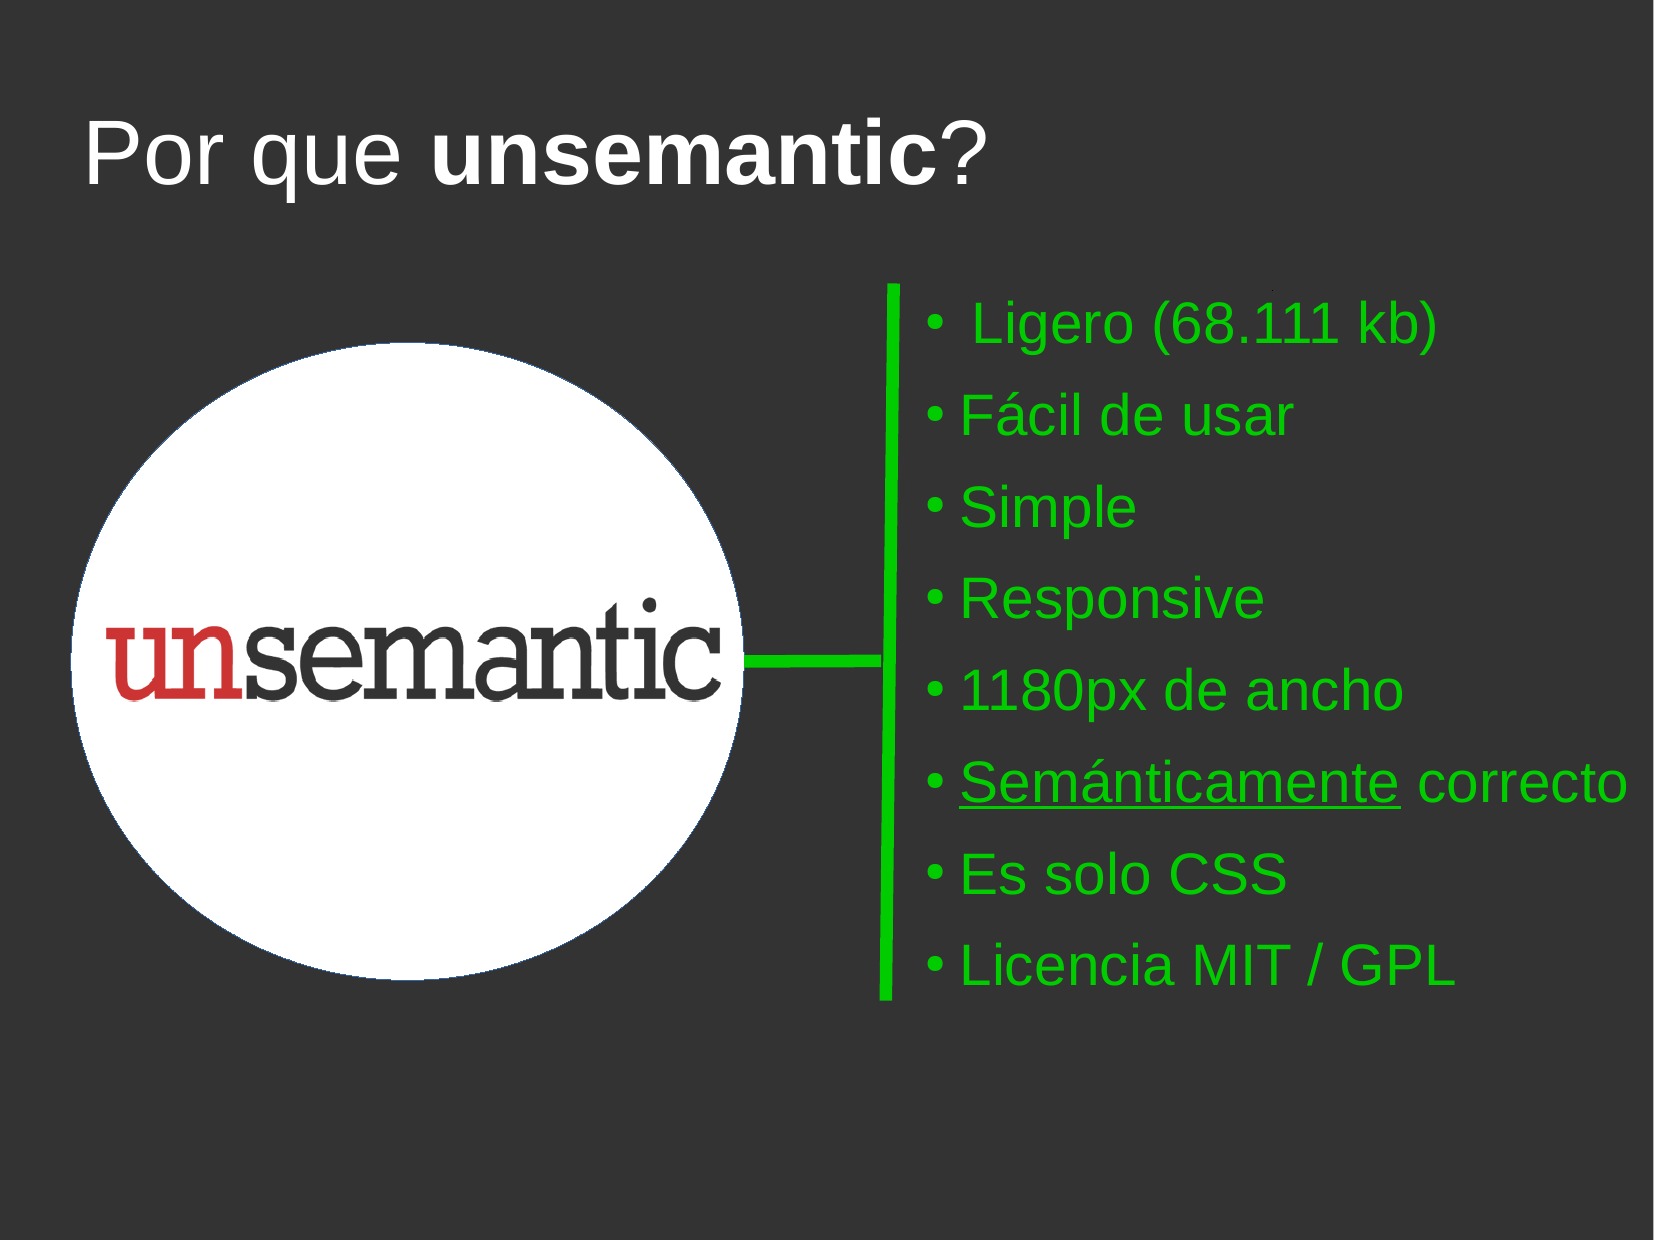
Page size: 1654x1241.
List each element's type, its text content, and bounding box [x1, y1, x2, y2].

picture [106, 597, 721, 702]
title Por que unsemantic? [82, 49, 1571, 257]
text_box [70, 342, 745, 981]
list Ligero (68.111 kb) Fácil de usar Simple Responsive 1180px de ancho Semánticamente correcto Es solo CSS Licencia MIT / GPL [909, 290, 1636, 1010]
